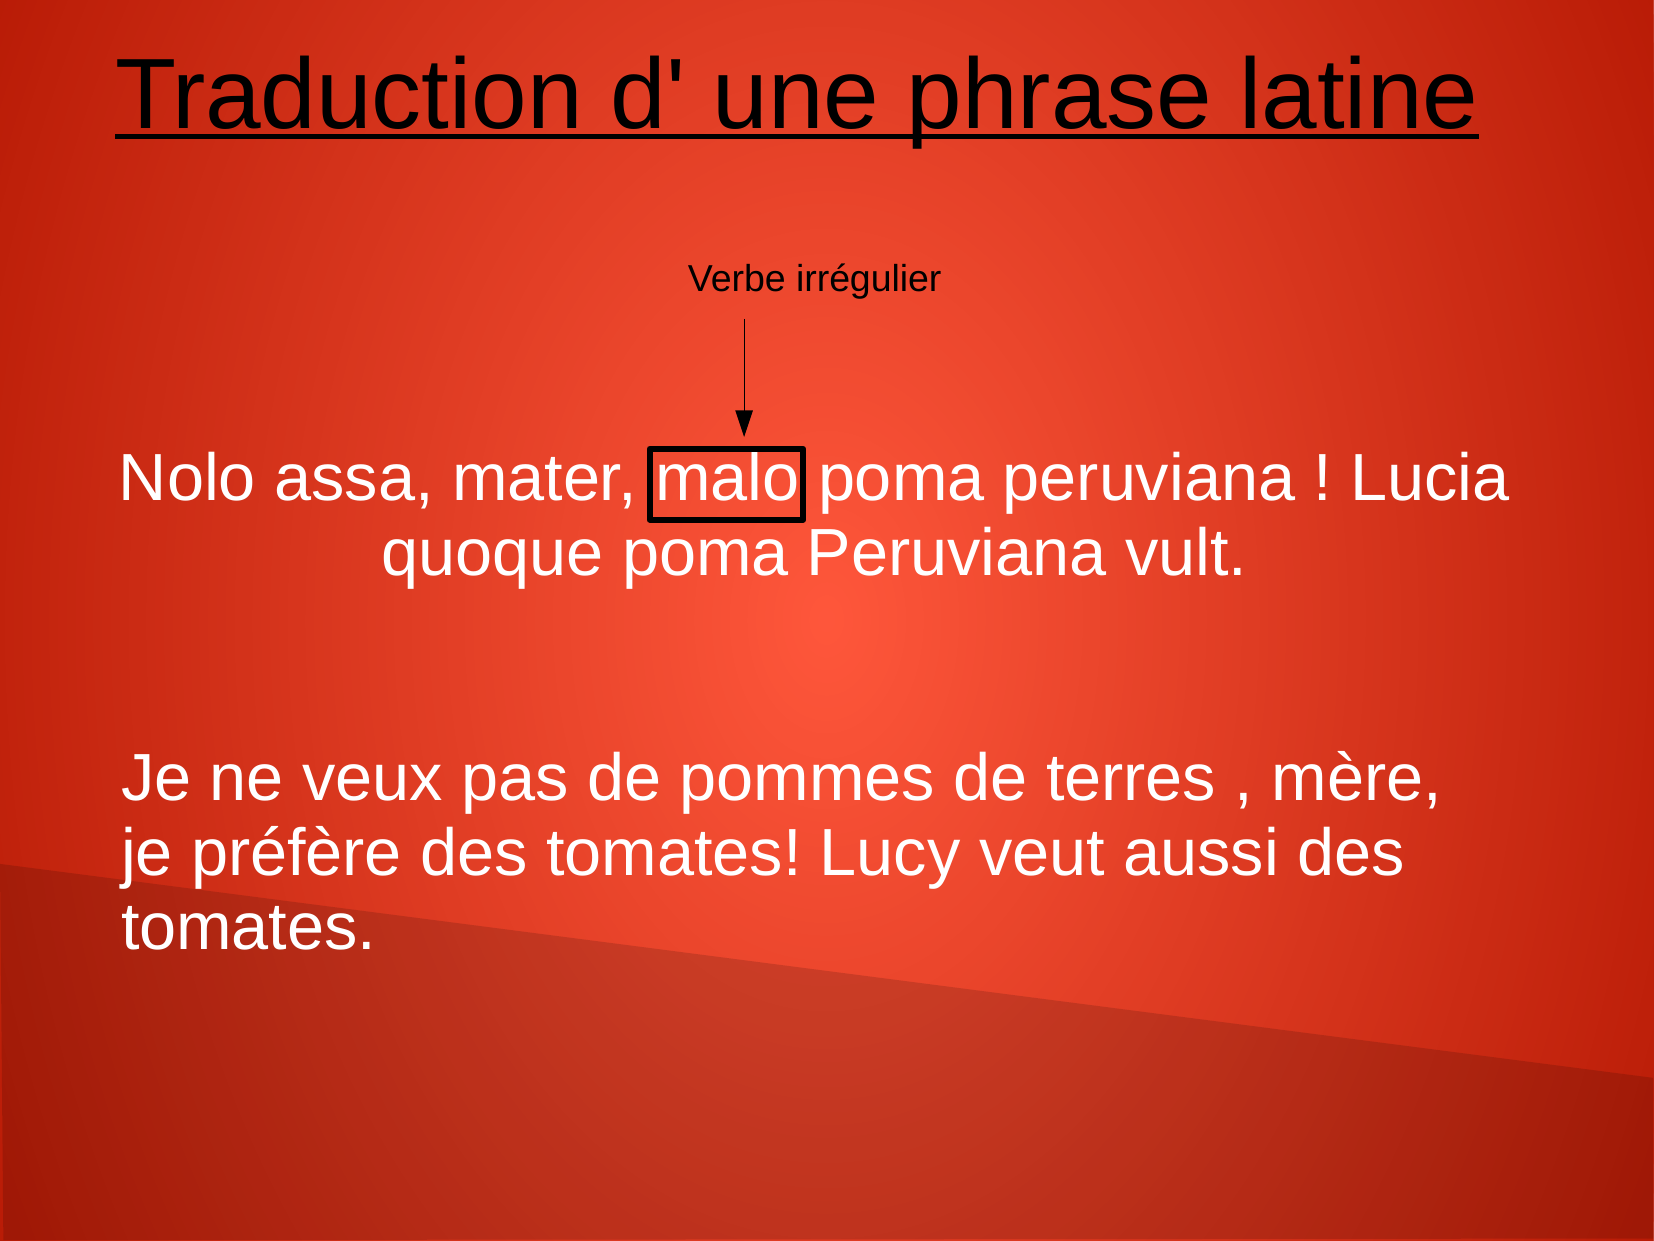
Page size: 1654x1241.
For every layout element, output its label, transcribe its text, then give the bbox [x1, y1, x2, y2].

text_box Nolo assa, mater, malo poma peruviana ! Lucia quoque poma Peruviana vult. [70, 35, 1560, 995]
text_box Traduction d' une phrase latine [0, 30, 1595, 157]
text_box Verbe irrégulier [673, 250, 1099, 308]
text_box Je ne veux pas de pommes de terres , mère, je préfère des tomates! Lucy veut aussi des tomates. [106, 732, 1477, 972]
